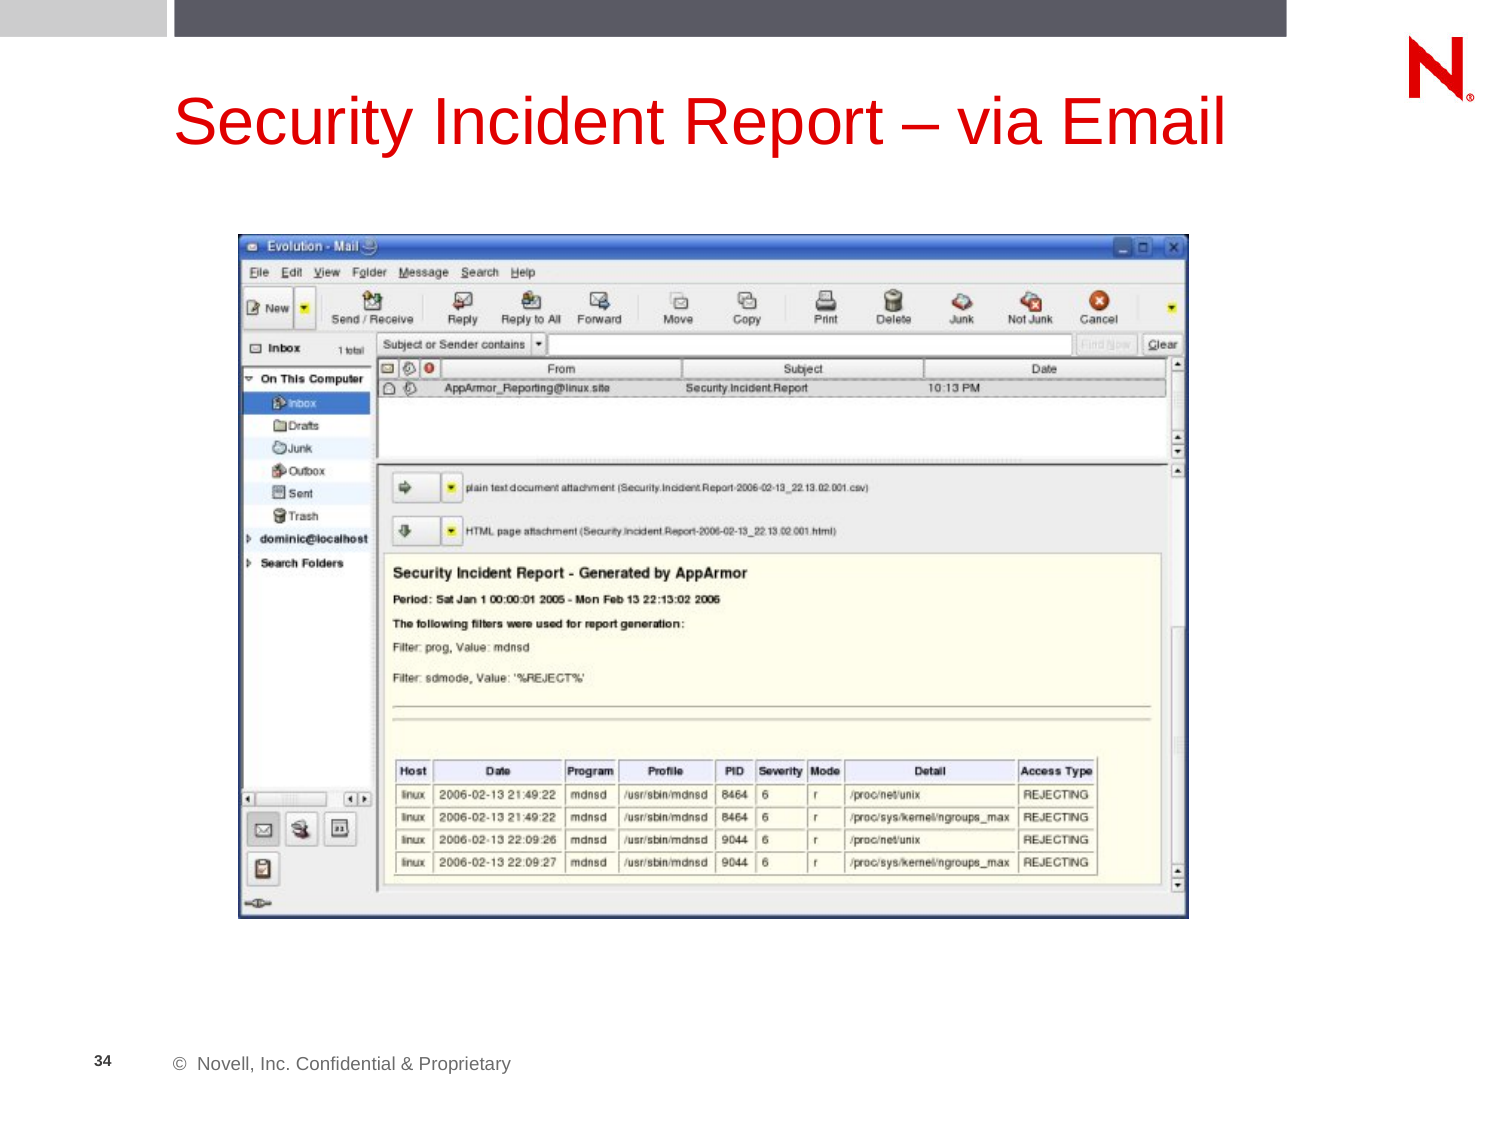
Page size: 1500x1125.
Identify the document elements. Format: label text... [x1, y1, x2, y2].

picture [238, 234, 1189, 919]
title Security Incident Report – via Email [173, 41, 1395, 205]
picture [1404, 32, 1477, 105]
list Emailed automatically to security administrator [254, 683, 1193, 1125]
